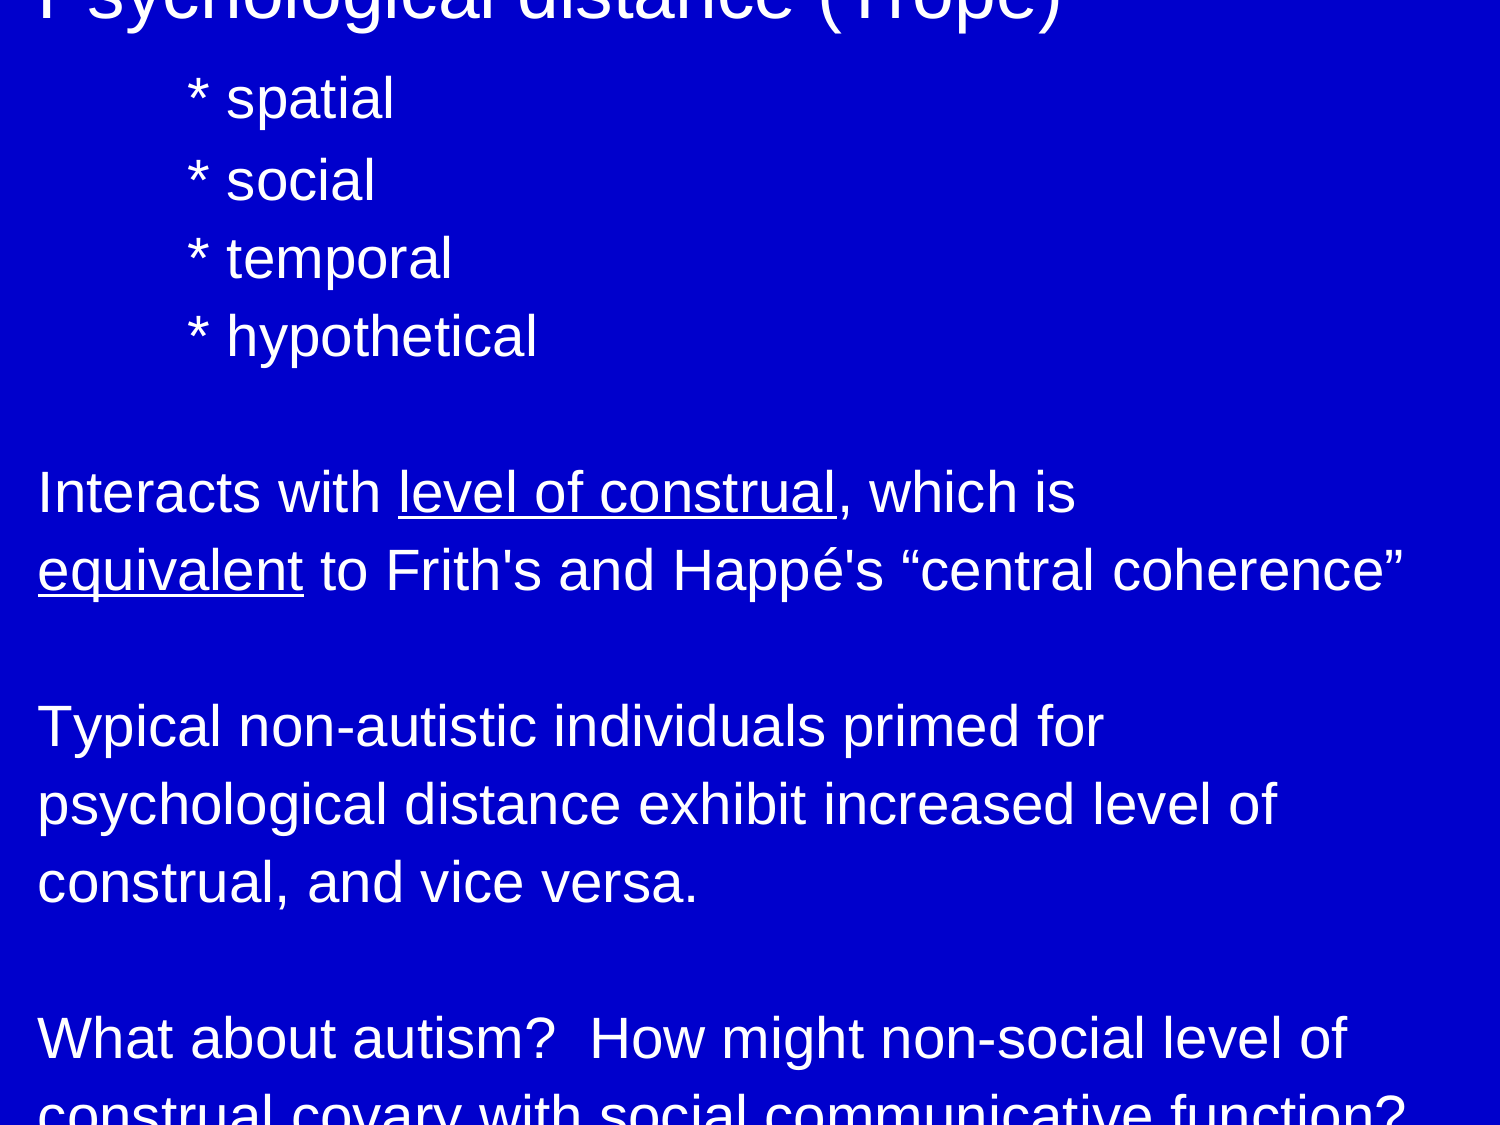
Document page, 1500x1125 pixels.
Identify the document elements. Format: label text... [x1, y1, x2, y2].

title Psychological distance (Trope) * spatial * social * temporal * hypothetical Interacts with level of construal, which is equivalent to Frith's and Happé's “central coherence” Typical non-autistic individuals primed for psychological distance exhibit increased level of construal, and vice versa. What about autism? How might non-social level of construal covary with social communicative function? [23, 0, 1464, 1125]
